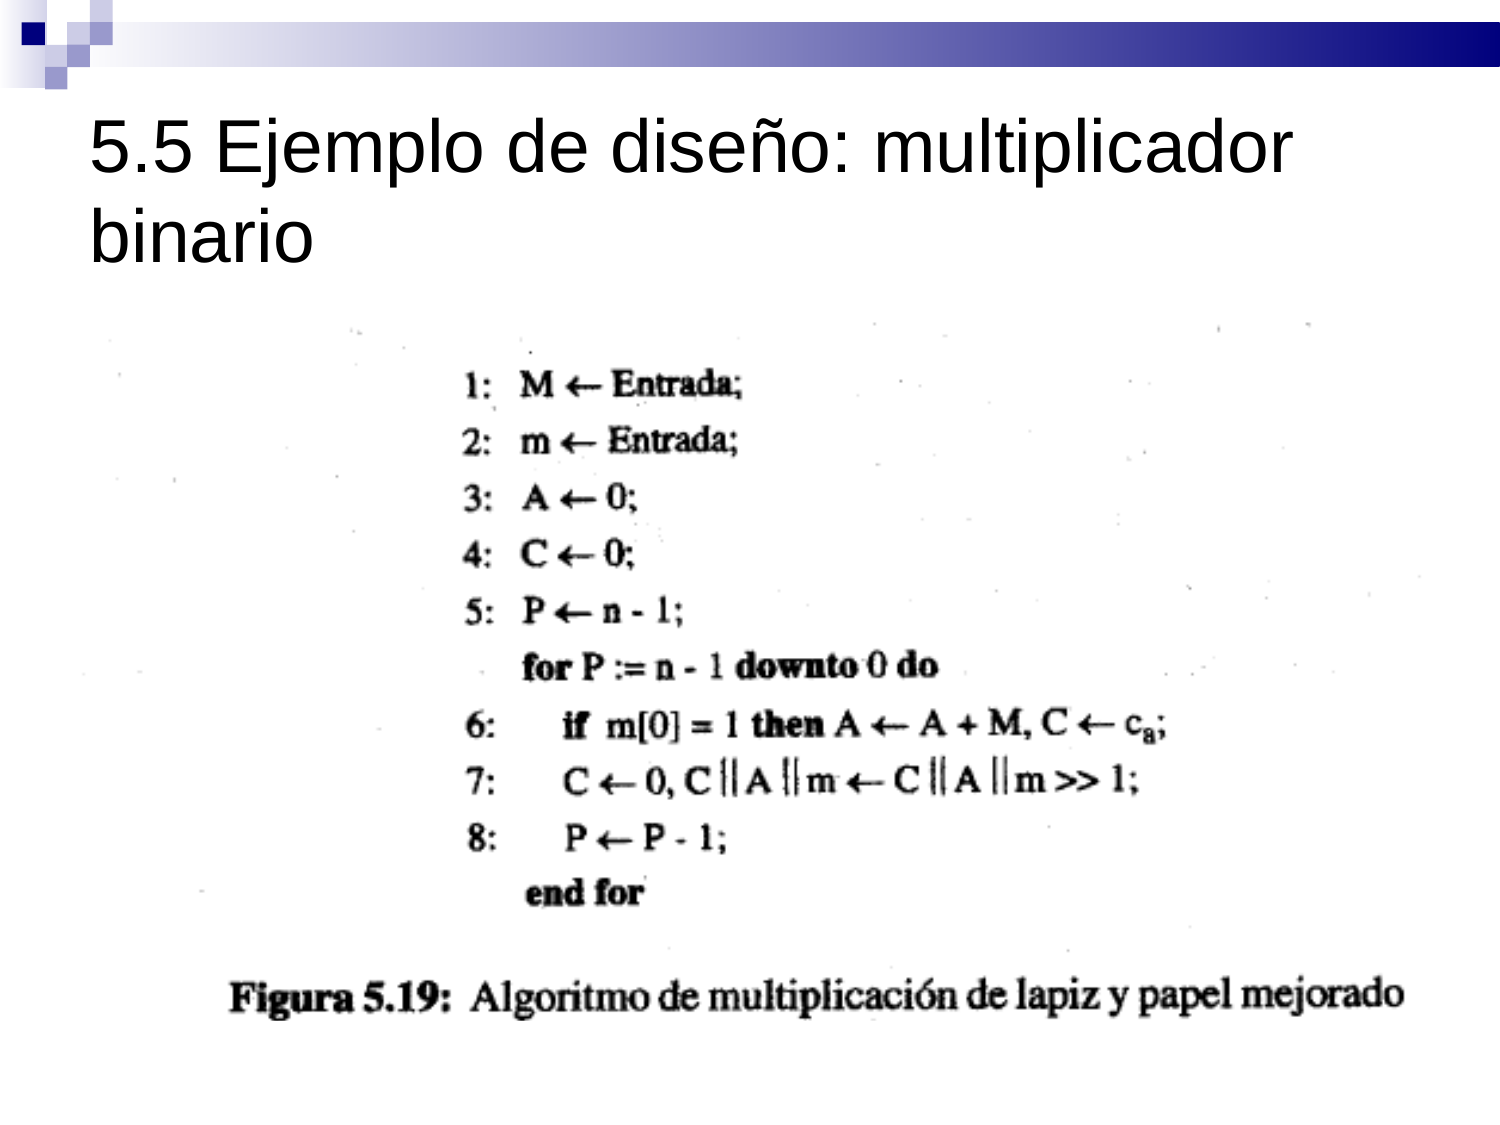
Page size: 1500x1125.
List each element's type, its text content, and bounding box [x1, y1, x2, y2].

picture [76, 302, 1436, 1021]
title 5.5 Ejemplo de diseño: multiplicador binario [75, 75, 1426, 301]
